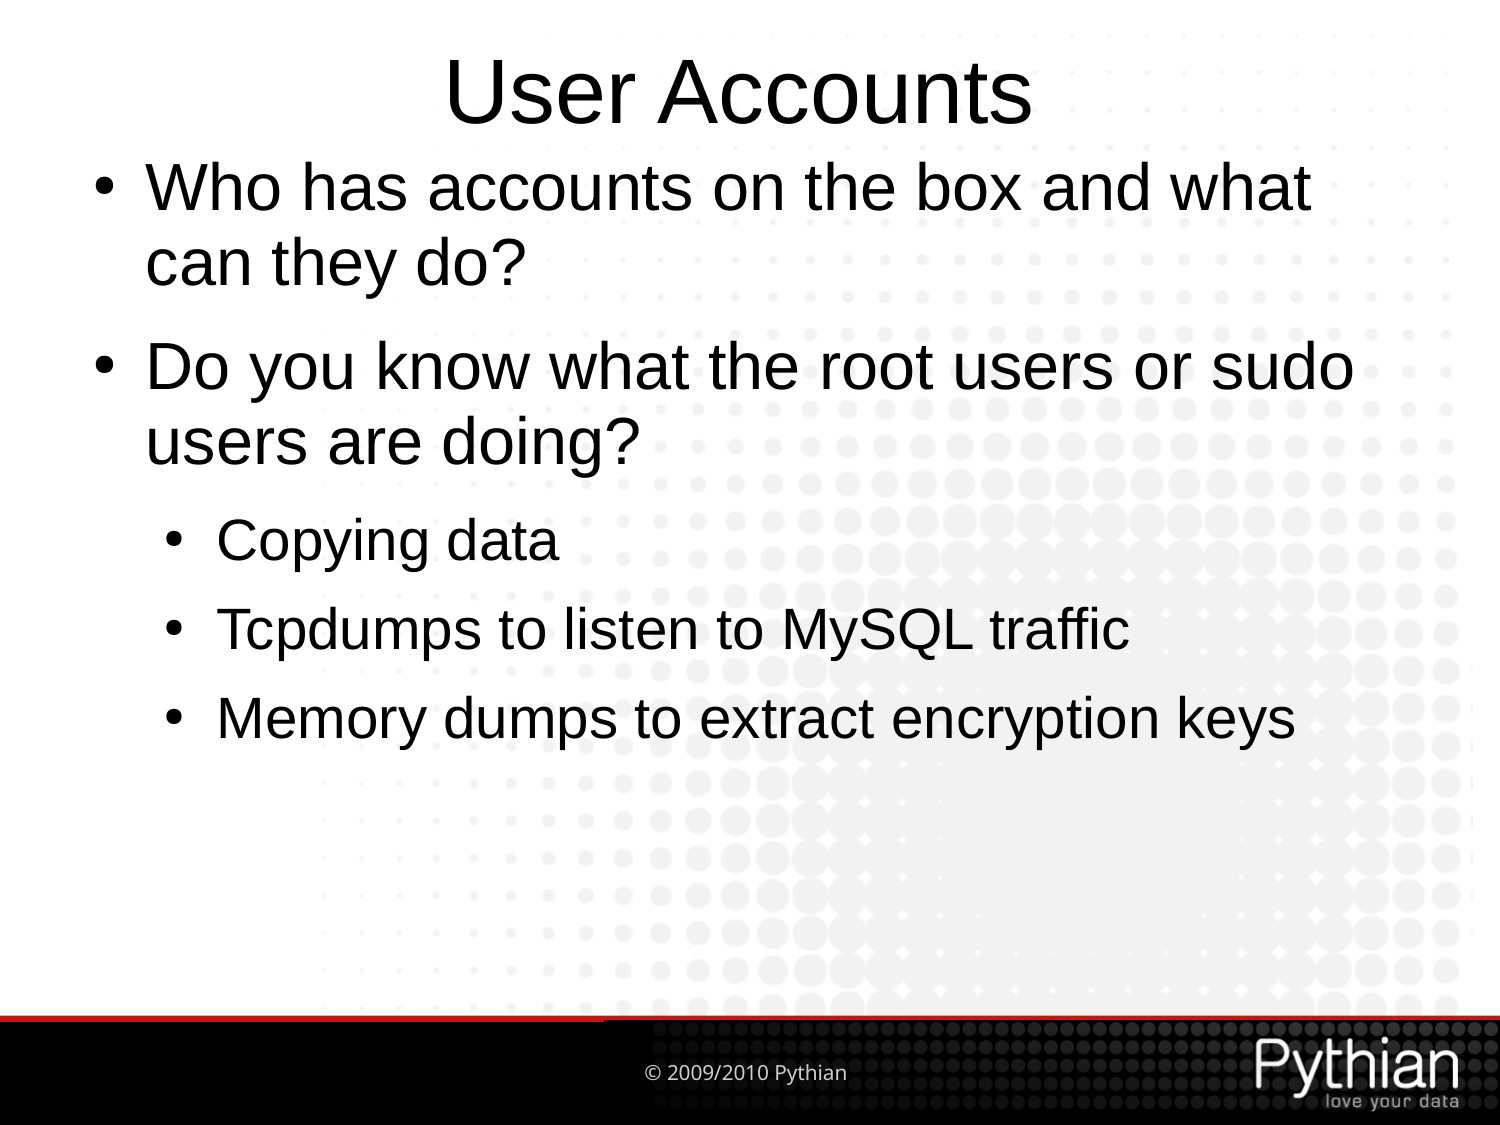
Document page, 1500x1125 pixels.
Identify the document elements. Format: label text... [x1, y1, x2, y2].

list Who has accounts on the box and what can they do? Do you know what the root users or sudo users are doing? Copying data Tcpdumps to listen to MySQL traffic Memory dumps to extract encryption keys [75, 149, 1425, 991]
picture [604, 1020, 1500, 1125]
picture [314, 32, 1473, 1015]
title User Accounts [72, 36, 1407, 147]
